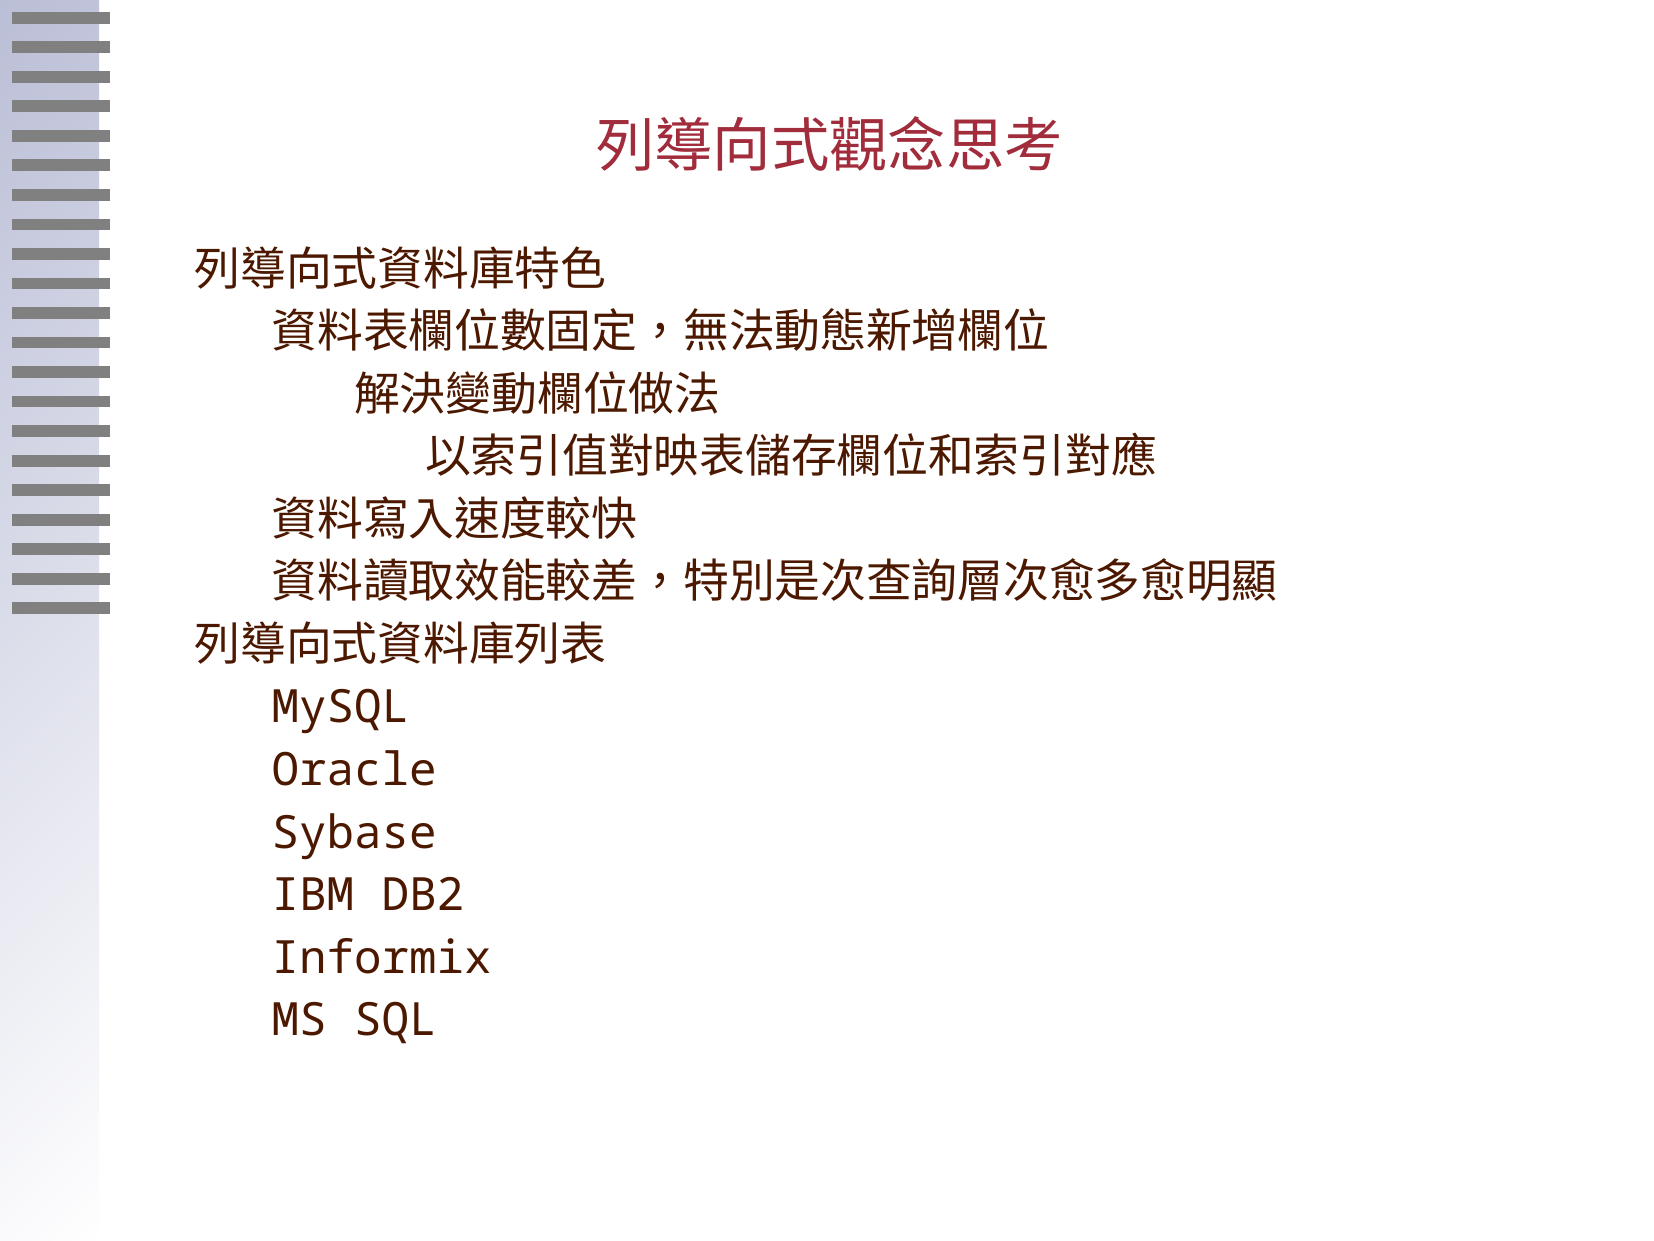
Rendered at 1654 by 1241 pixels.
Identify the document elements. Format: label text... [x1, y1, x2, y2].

list 列導向式資料庫特色 資料表欄位數固定，無法動態新增欄位 解決變動欄位做法 以索引值對映表儲存欄位和索引對應 資料寫入速度較快 資料讀取效能較差，特別是次查詢層次愈多愈明顯 列導向式資料庫列表 MySQL Oracle Sybase IBM DB2 Informix MS SQL [177, 236, 1590, 1123]
title 列導向式觀念思考 [123, 50, 1536, 237]
